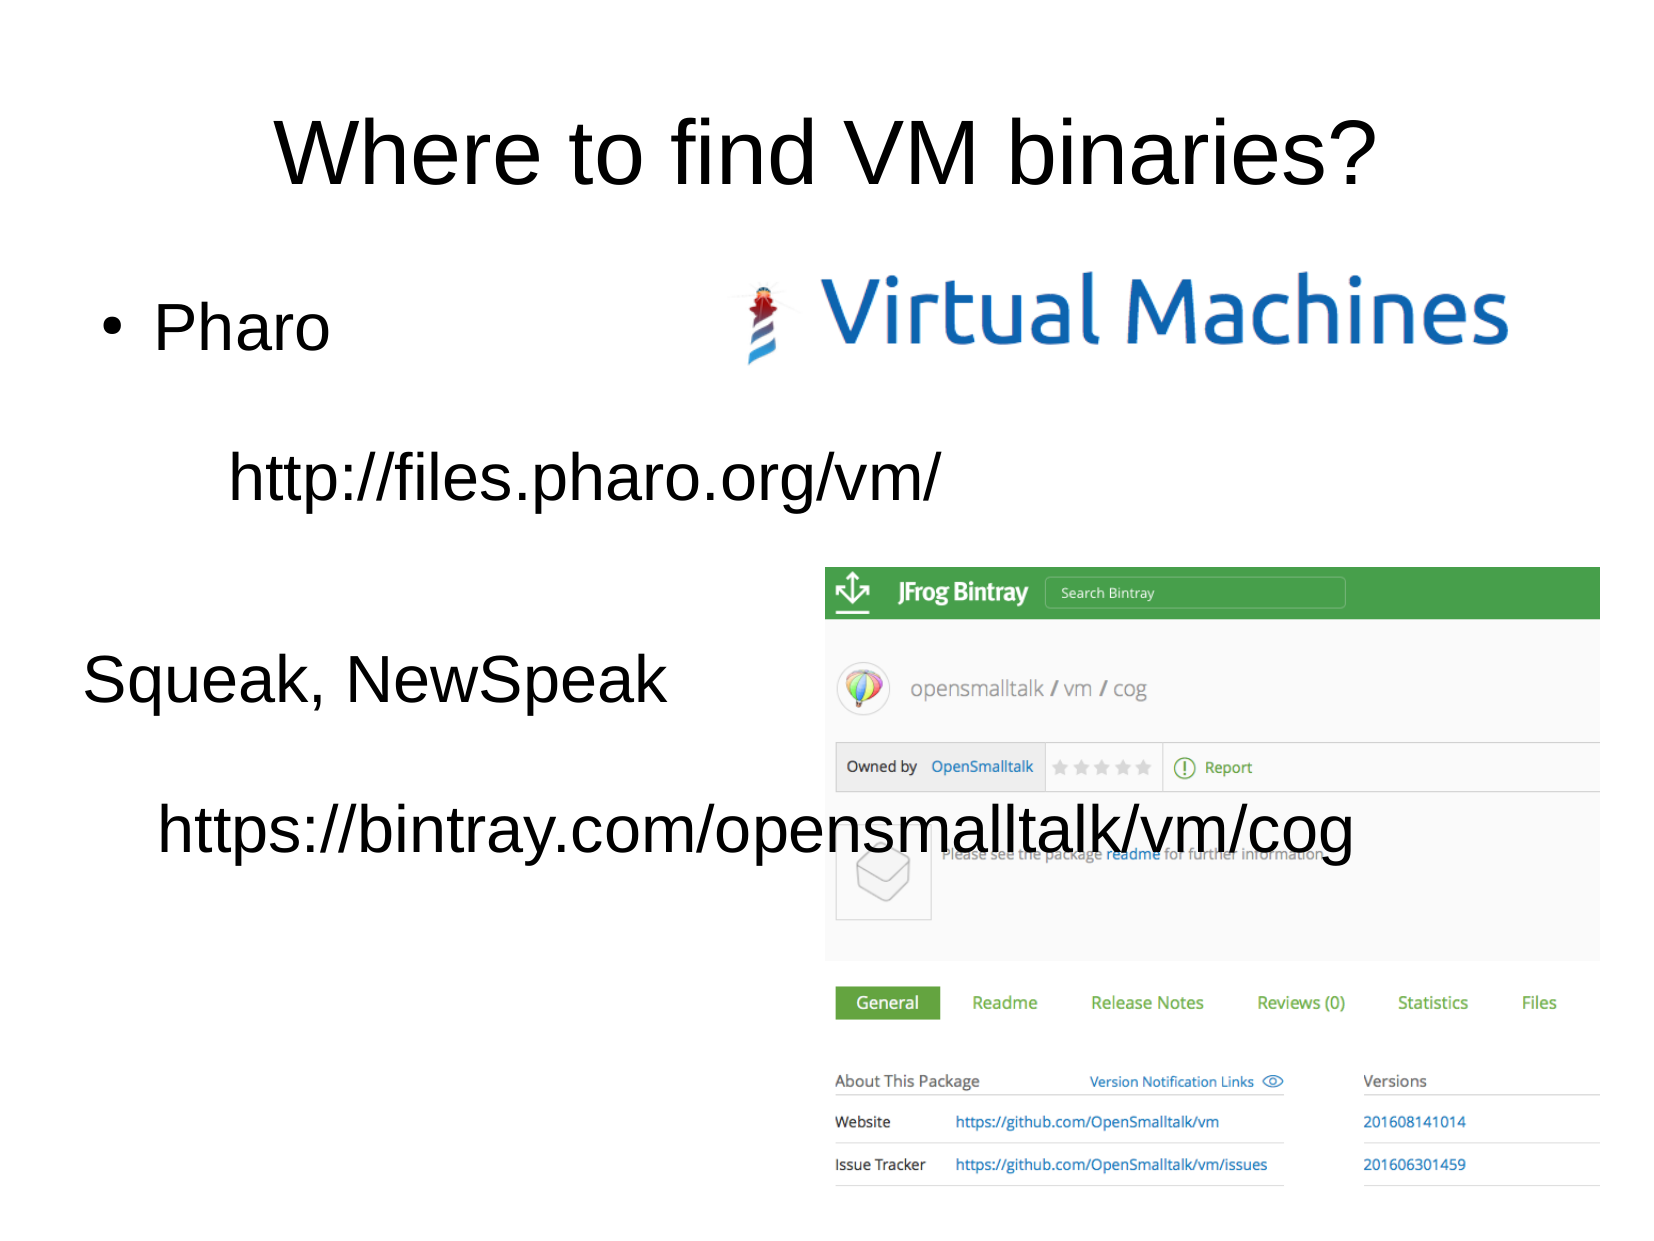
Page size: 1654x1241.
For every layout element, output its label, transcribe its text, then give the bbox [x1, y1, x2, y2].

picture [825, 567, 1600, 1201]
title Where to find VM binaries? [82, 49, 1571, 257]
list Pharo http://files.pharo.org/vm/ Squeak, NewSpeak https://bintray.com/opensmalltalk/vm/cog [82, 290, 1571, 1010]
picture [703, 256, 1525, 376]
